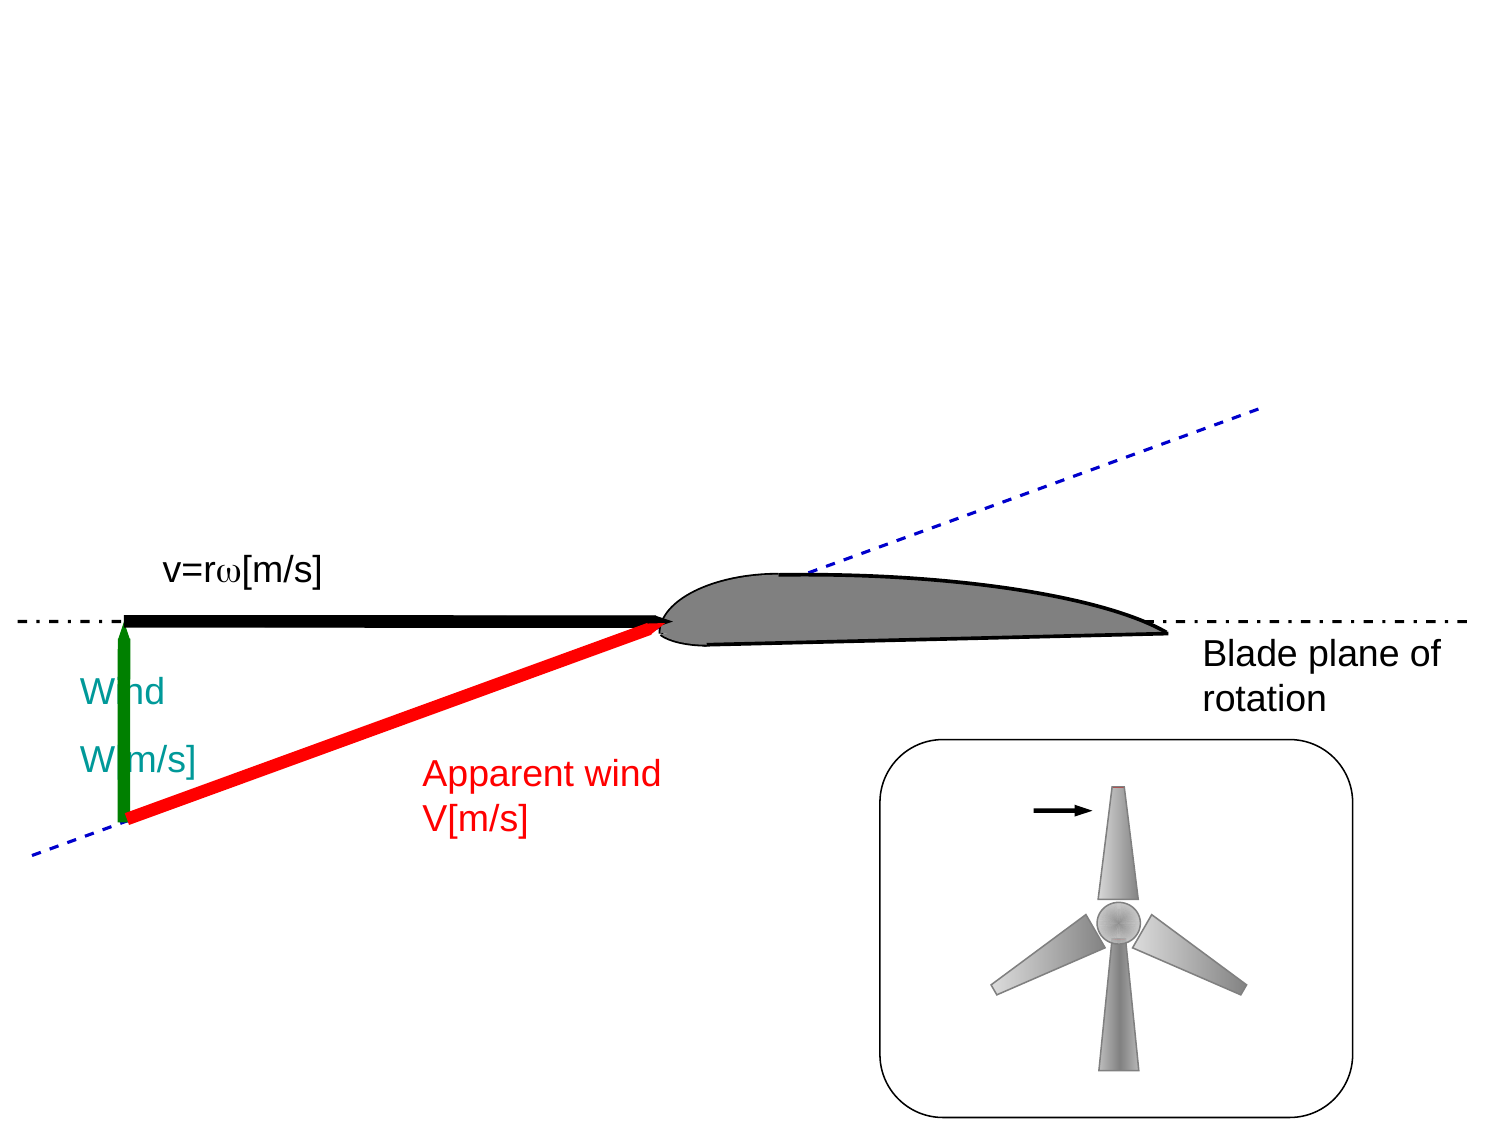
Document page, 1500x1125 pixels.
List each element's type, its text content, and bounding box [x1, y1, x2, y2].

text_box Wind W[m/s] [64, 659, 117, 787]
text_box [879, 739, 1353, 1118]
text_box Apparent wind V[m/s] [407, 741, 925, 848]
text_box Blade plane of rotation [1187, 621, 1500, 728]
text_box Wind W[m/s] [131, 659, 231, 787]
text_box v=rw[m/s] [147, 537, 609, 598]
text_box [660, 574, 1158, 645]
